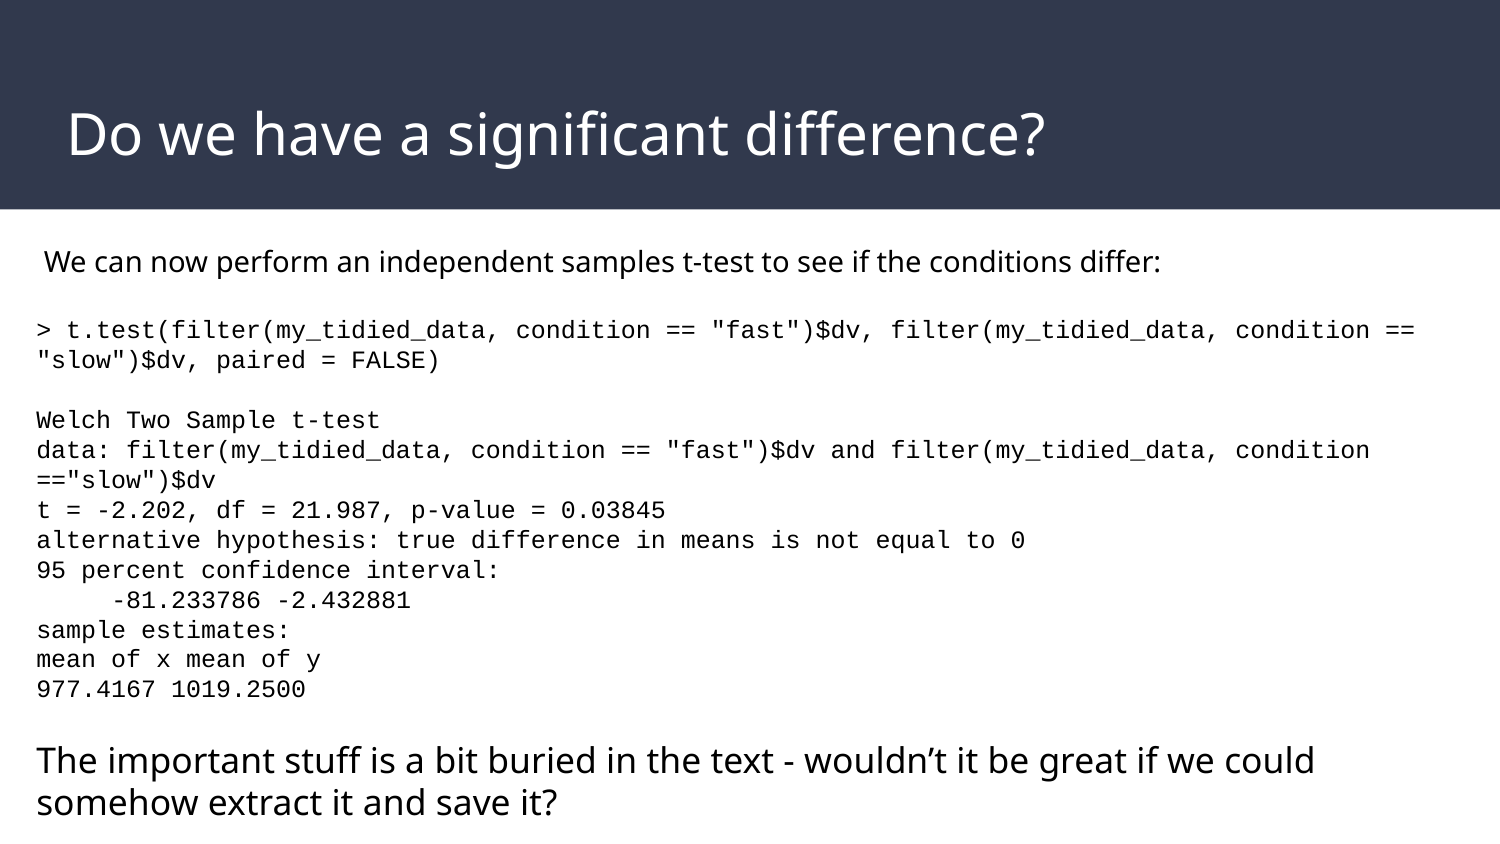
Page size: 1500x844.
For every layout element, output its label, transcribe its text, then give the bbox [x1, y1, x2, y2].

text_box We can now perform an independent samples t-test to see if the conditions differ: > t.test(filter(my_tidied_data, condition == "fast")$dv, filter(my_tidied_data, condition == "slow")$dv, paired = FALSE) Welch Two Sample t-test data: filter(my_tidied_data, condition == "fast")$dv and filter(my_tidied_data, condition =="slow")$dv t = -2.202, df = 21.987, p-value = 0.03845 alternative hypothesis: true difference in means is not equal to 0 95 percent confidence interval: -81.233786 -2.432881 sample estimates: mean of x mean of y 977.4167 1019.2500 The important stuff is a bit buried in the text - wouldn’t it be great if we could somehow extract it and save it? [21, 228, 1483, 832]
title Do we have a significant difference? [51, 82, 1449, 185]
